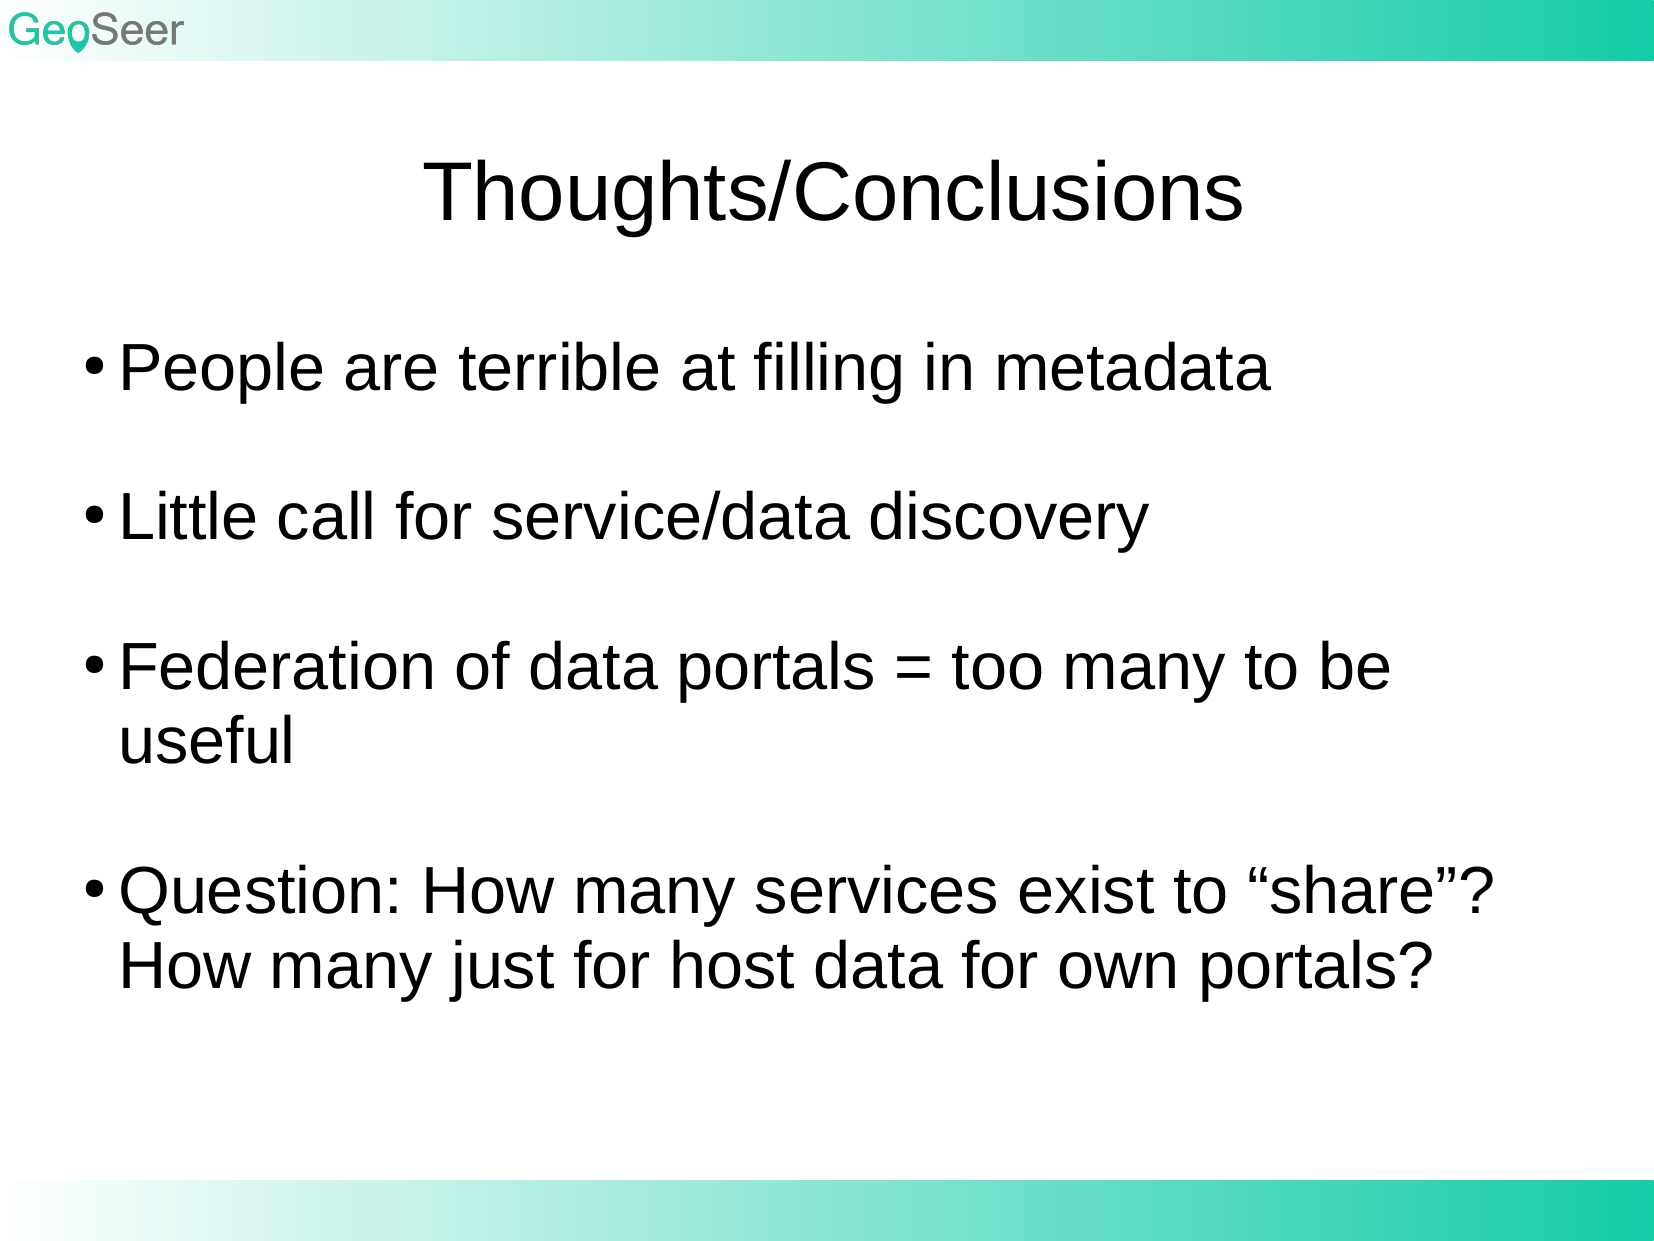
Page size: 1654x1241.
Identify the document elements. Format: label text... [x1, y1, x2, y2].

title Thoughts/Conclusions [90, 135, 1579, 249]
text_box People are terrible at filling in metadata Little call for service/data discovery Federation of data portals = too many to be useful Question: How many services exist to “share”? How many just for host data for own portals? [82, 255, 1571, 1087]
picture [7, 10, 186, 55]
